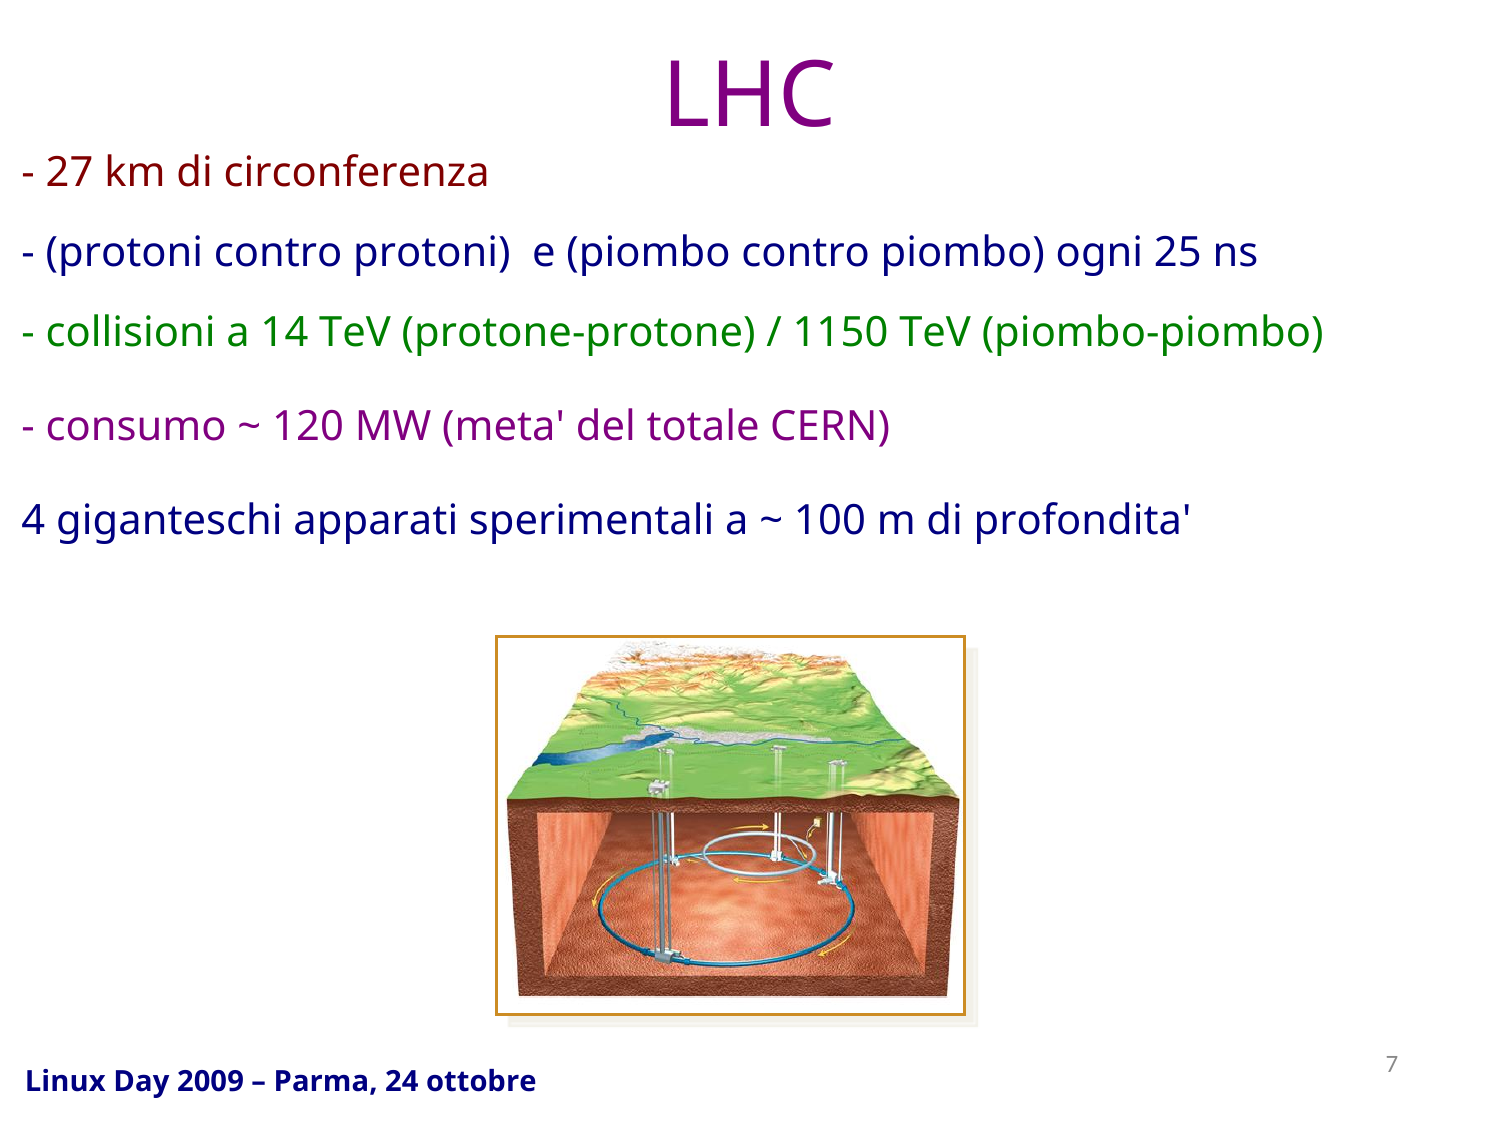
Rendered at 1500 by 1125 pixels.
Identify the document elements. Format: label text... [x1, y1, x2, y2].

text_box - 27 km di circonferenza - (protoni contro protoni) e (piombo contro piombo) ogni 25 ns - collisioni a 14 TeV (protone-protone) / 1150 TeV (piombo-piombo)‏ - consumo ~ 120 MW (meta' del totale CERN) 4 giganteschi apparati sperimentali a ~ 100 m di profondita' [6, 128, 1426, 633]
picture [498, 638, 964, 1013]
text_box LHC [112, 0, 1388, 128]
